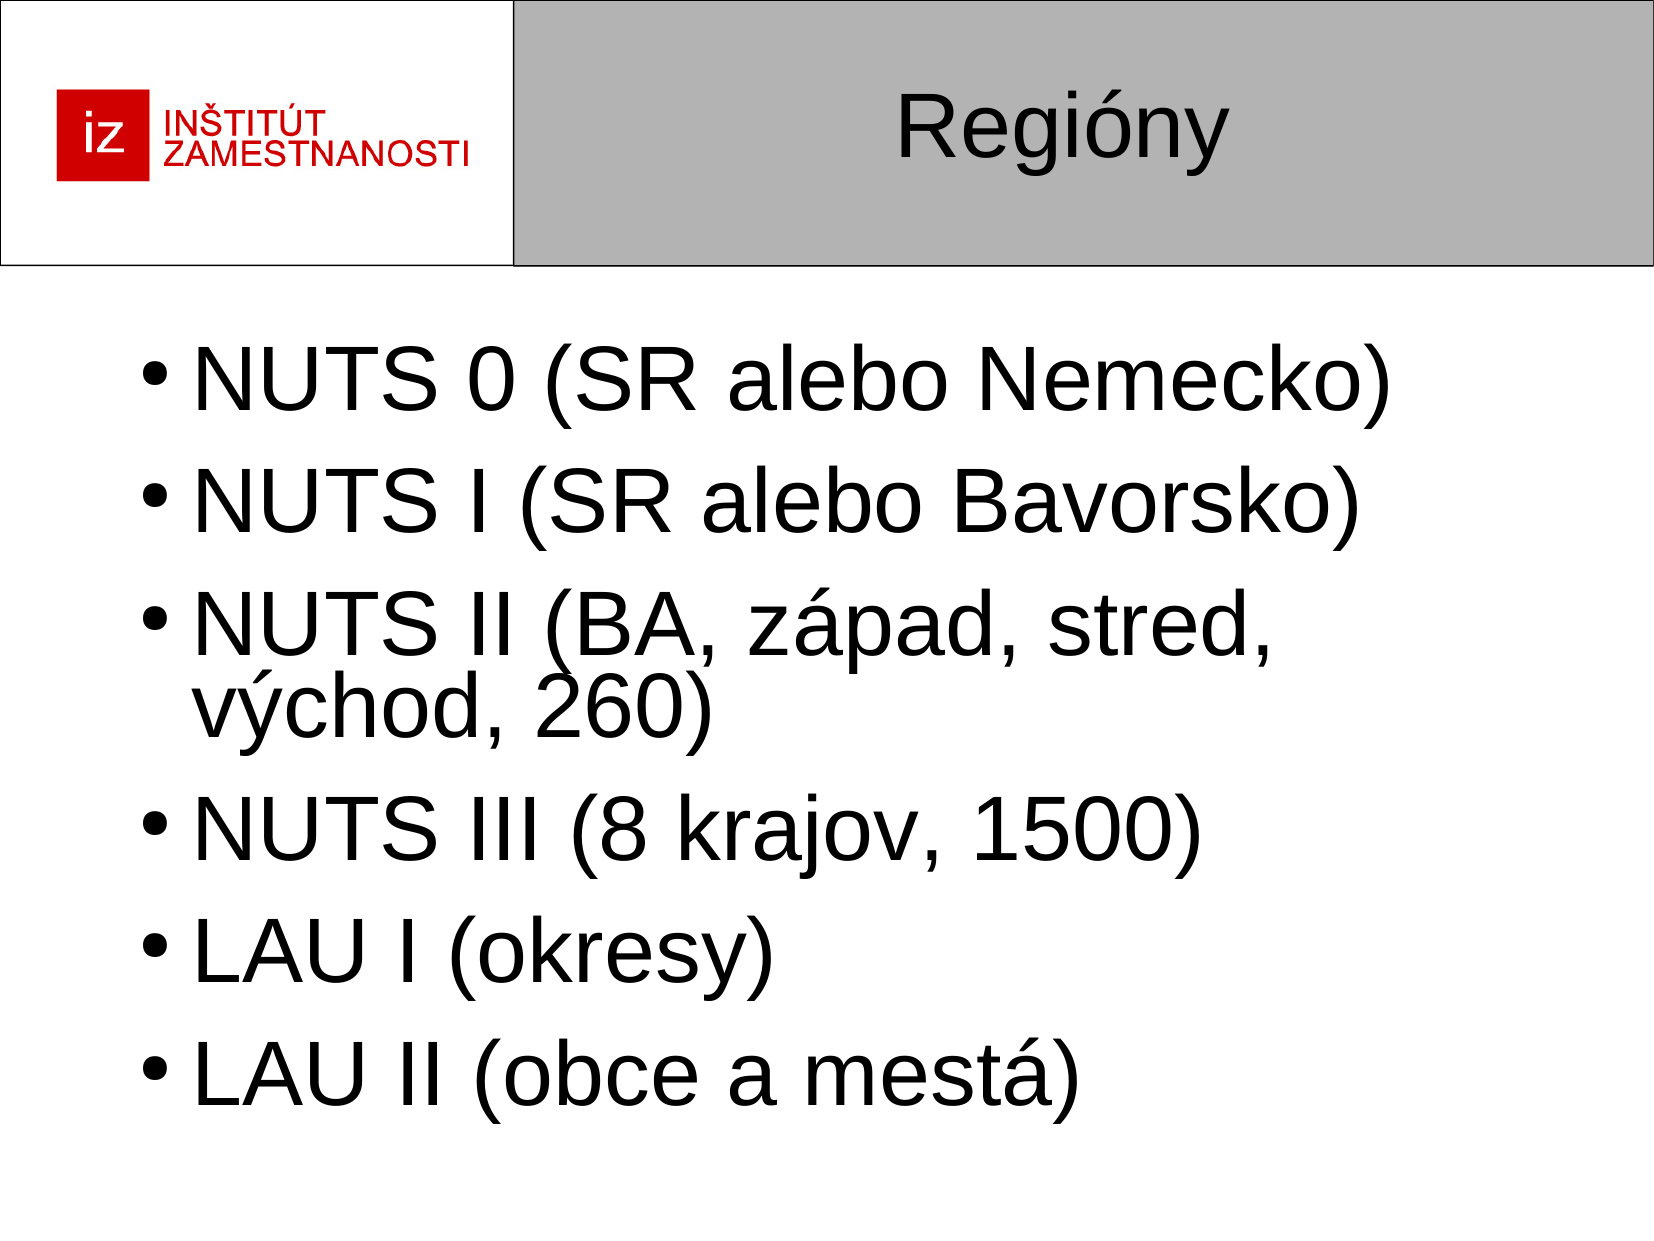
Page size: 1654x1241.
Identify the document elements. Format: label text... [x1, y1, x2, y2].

picture [5, 8, 512, 257]
title Regióny [561, 37, 1565, 229]
list NUTS 0 (SR alebo Nemecko) NUTS I (SR alebo Bavorsko) NUTS II (BA, západ, stred, východ, 260) NUTS III (8 krajov, 1500) LAU I (okresy) LAU II (obce a mestá) [121, 344, 1533, 1143]
